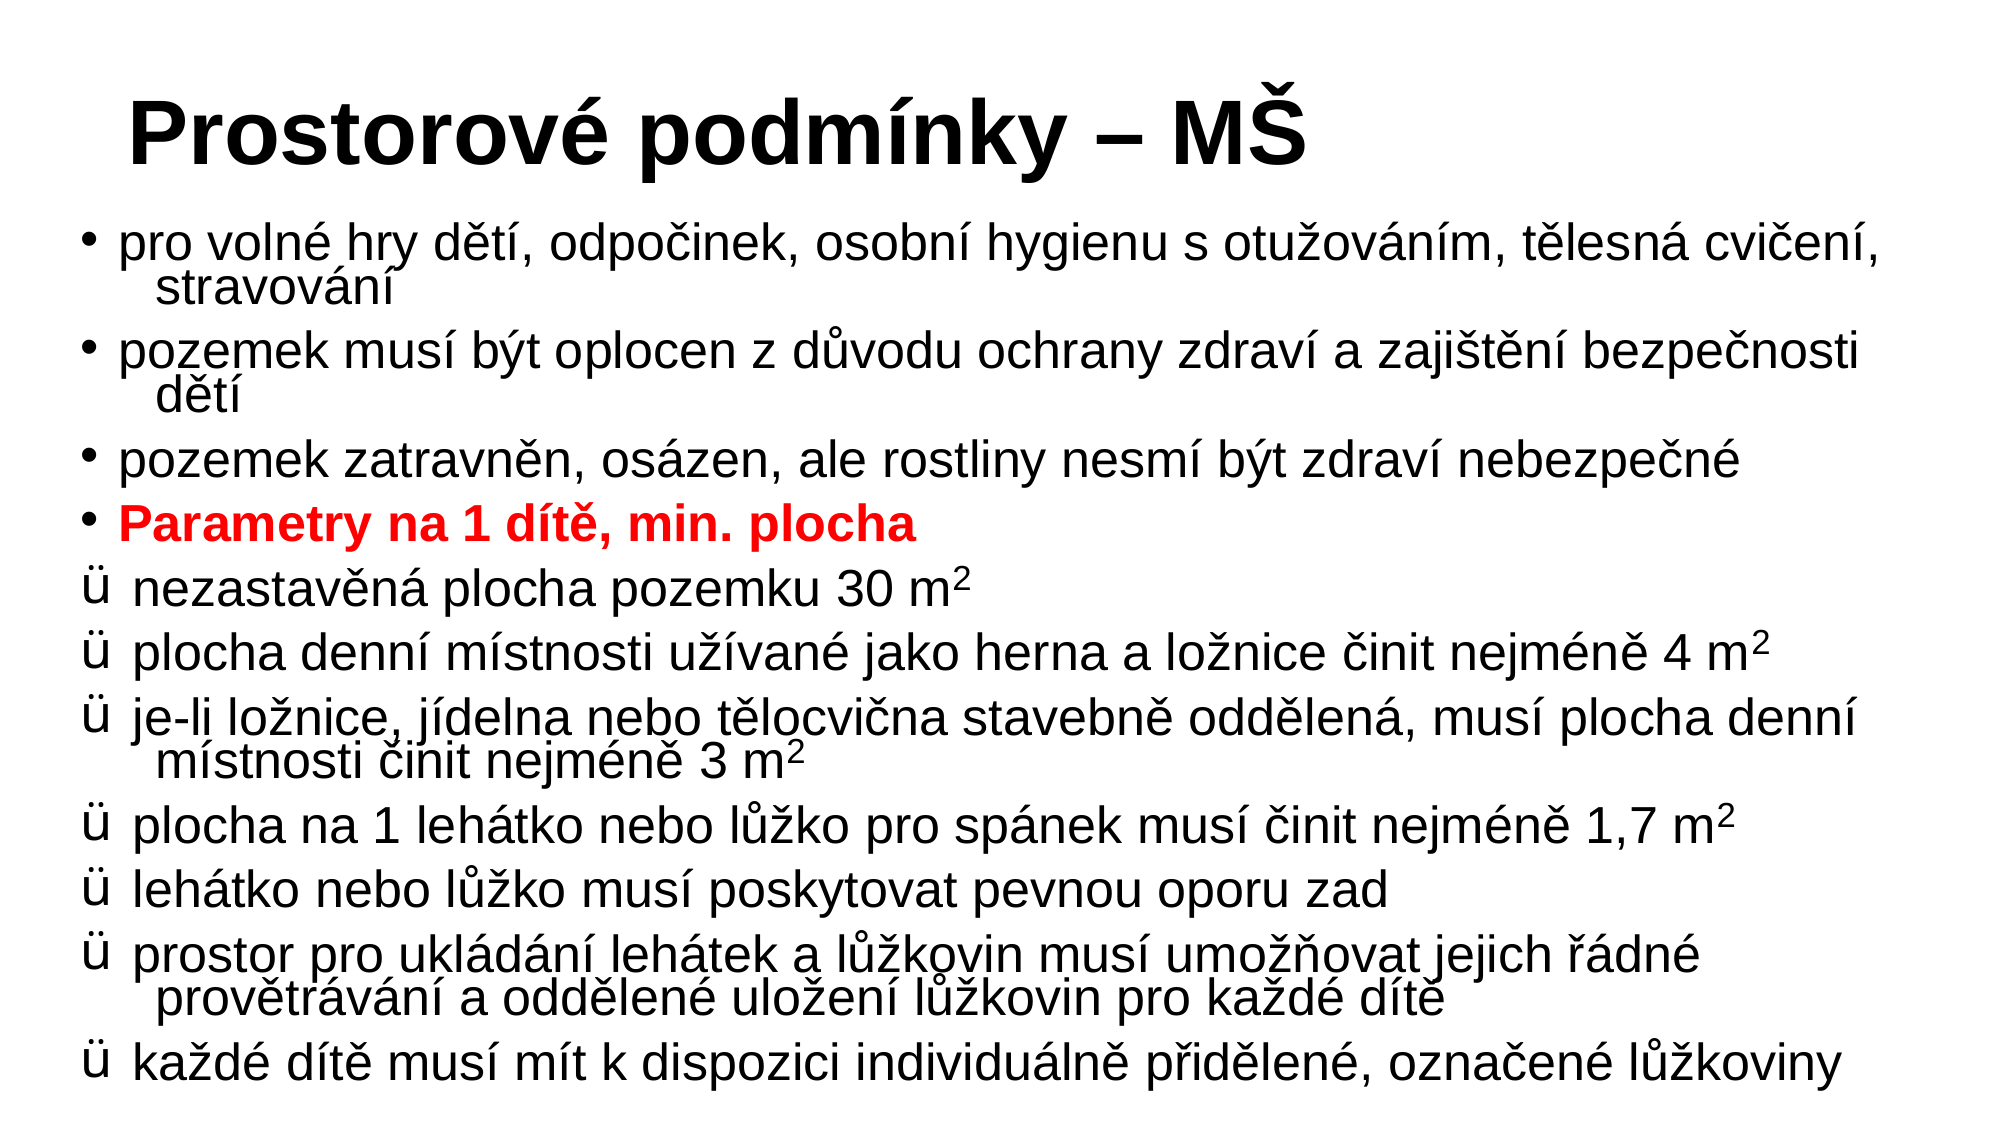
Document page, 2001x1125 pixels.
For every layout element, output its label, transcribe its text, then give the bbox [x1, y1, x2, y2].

list pro volné hry dětí, odpočinek, osobní hygienu s otužováním, tělesná cvičení, stravování pozemek musí být oplocen z důvodu ochrany zdraví a zajištění bezpečnosti dětí pozemek zatravněn, osázen, ale rostliny nesmí být zdraví nebezpečné Parametry na 1 dítě, min. plocha nezastavěná plocha pozemku 30 m2 plocha denní místnosti užívané jako herna a ložnice činit nejméně 4 m2 je-li ložnice, jídelna nebo tělocvična stavebně oddělená, musí plocha denní místnosti činit nejméně 3 m2 plocha na 1 lehátko nebo lůžko pro spánek musí činit nejméně 1,7 m2 lehátko nebo lůžko musí poskytovat pevnou oporu zad prostor pro ukládání lehátek a lůžkovin musí umožňovat jejich řádné provětrávání a oddělené uložení lůžkovin pro každé dítě každé dítě musí mít k dispozici individuálně přidělené, označené lůžkoviny [65, 218, 1934, 1099]
title Prostorové podmínky – MŠ [112, 26, 1838, 218]
